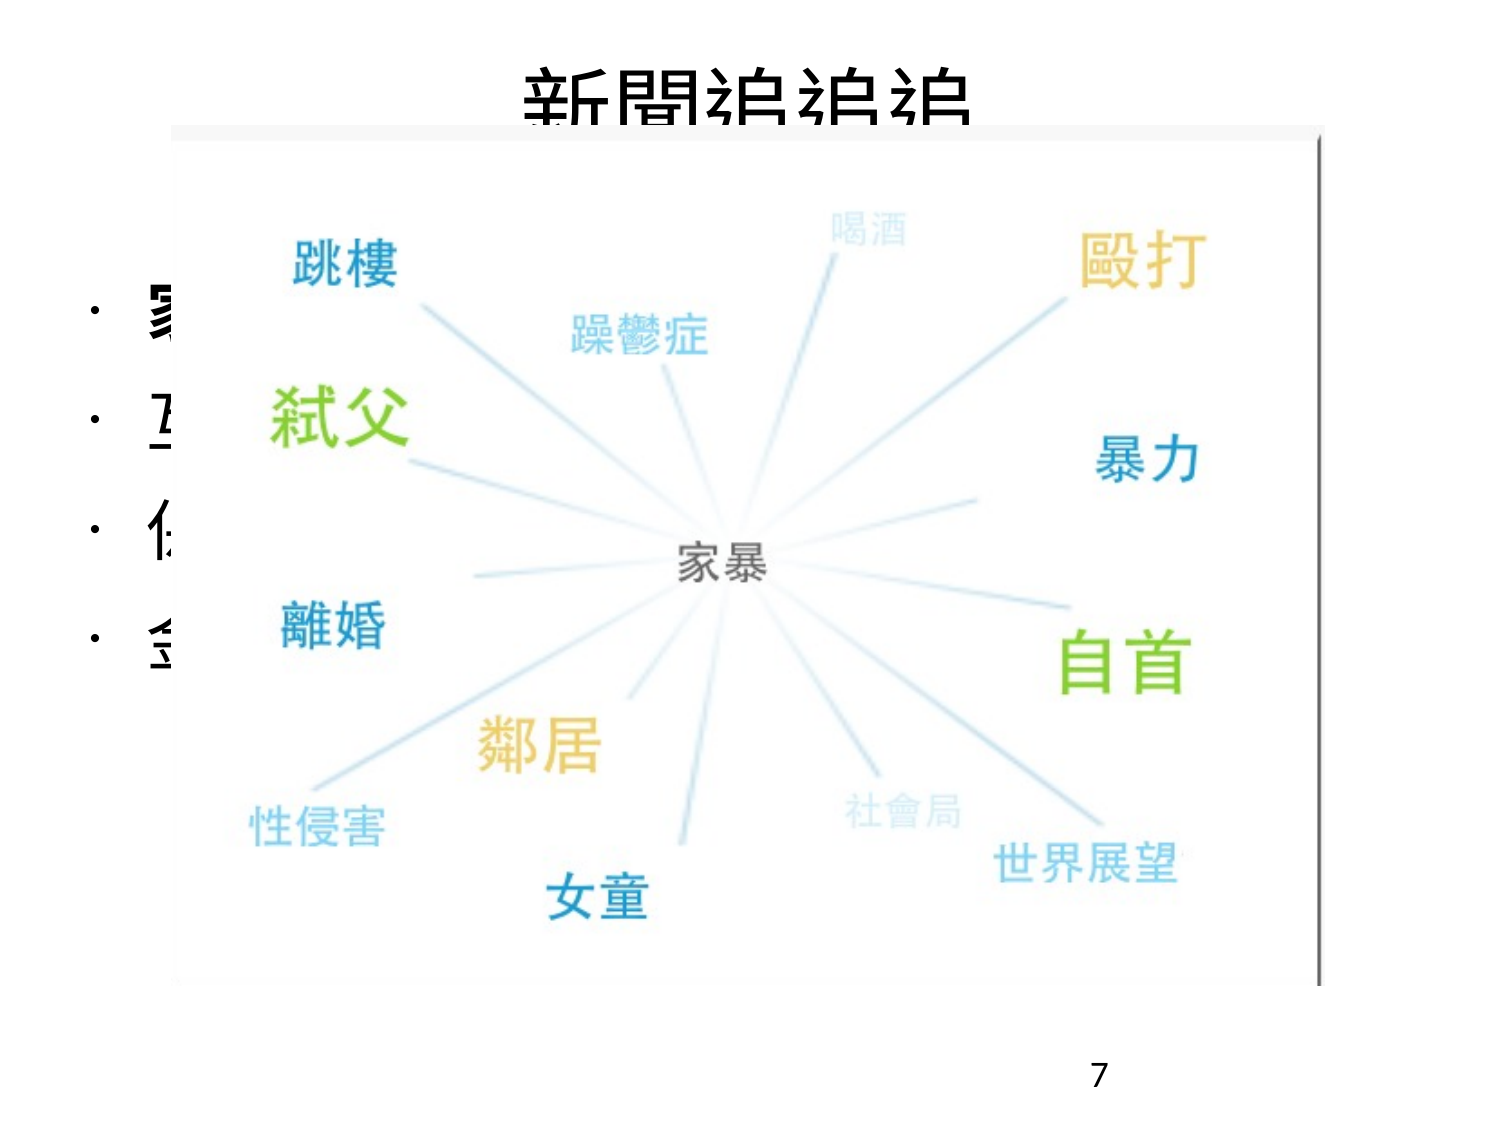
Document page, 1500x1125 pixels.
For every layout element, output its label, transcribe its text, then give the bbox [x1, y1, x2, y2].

title 新聞追追追 [75, 45, 1425, 233]
slide_number <編號> [1074, 1042, 1425, 1103]
picture [171, 125, 1325, 986]
list 家暴婦尋短 11歲兒打110求救 互控家暴多次 兄不滿殺妹同歸於盡 保護媽媽 兒刺死熟睡家暴父 金賢重家暴累犯 打斷女友肋骨被提告 [75, 262, 1425, 1005]
